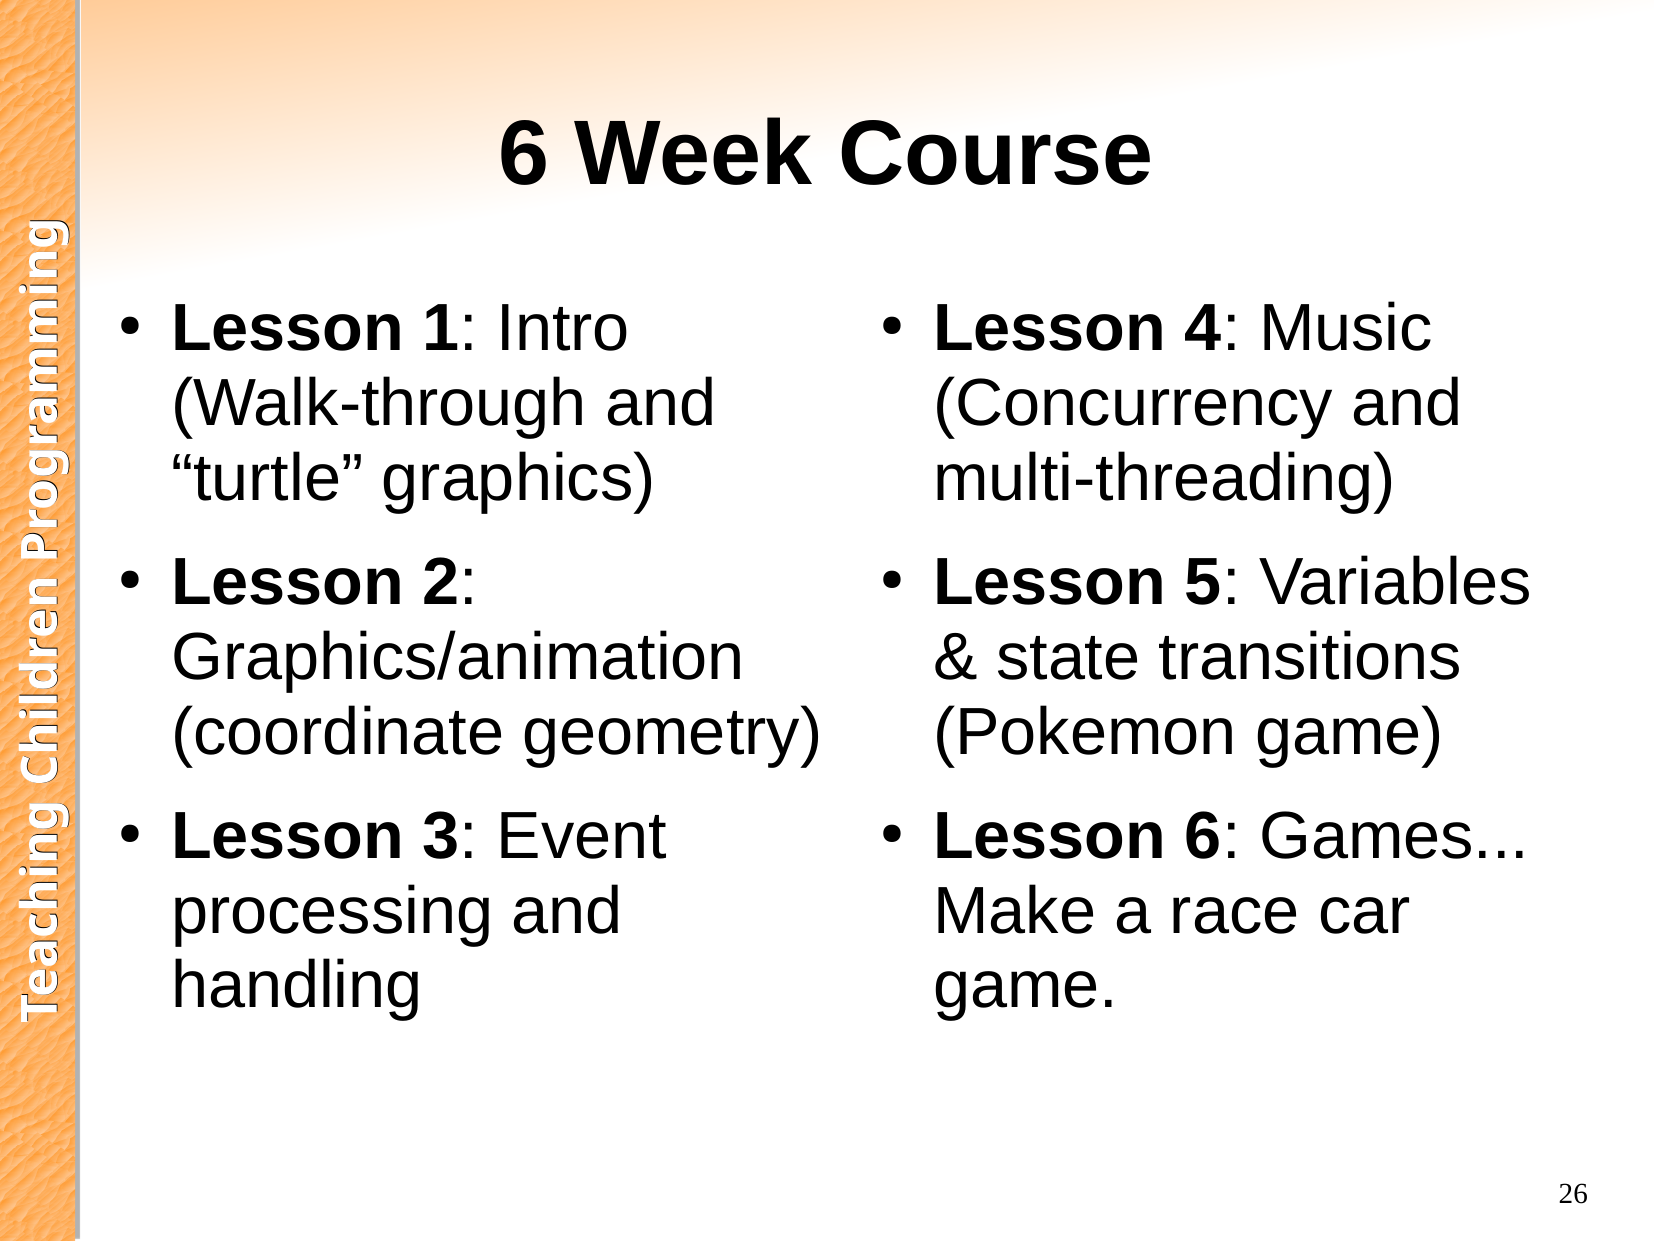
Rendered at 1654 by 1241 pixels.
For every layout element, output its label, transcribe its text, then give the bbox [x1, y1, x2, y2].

list Lesson 1: Intro (Walk-through and “turtle” graphics) Lesson 2: Graphics/animation (coordinate geometry) Lesson 3: Event processing and handling [100, 290, 827, 1109]
title 6 Week Course [82, 49, 1571, 257]
picture [0, 0, 75, 1241]
list Lesson 4: Music (Concurrency and multi-threading) Lesson 5: Variables & state transitions (Pokemon game) Lesson 6: Games... Make a race car game. [862, 290, 1589, 1095]
